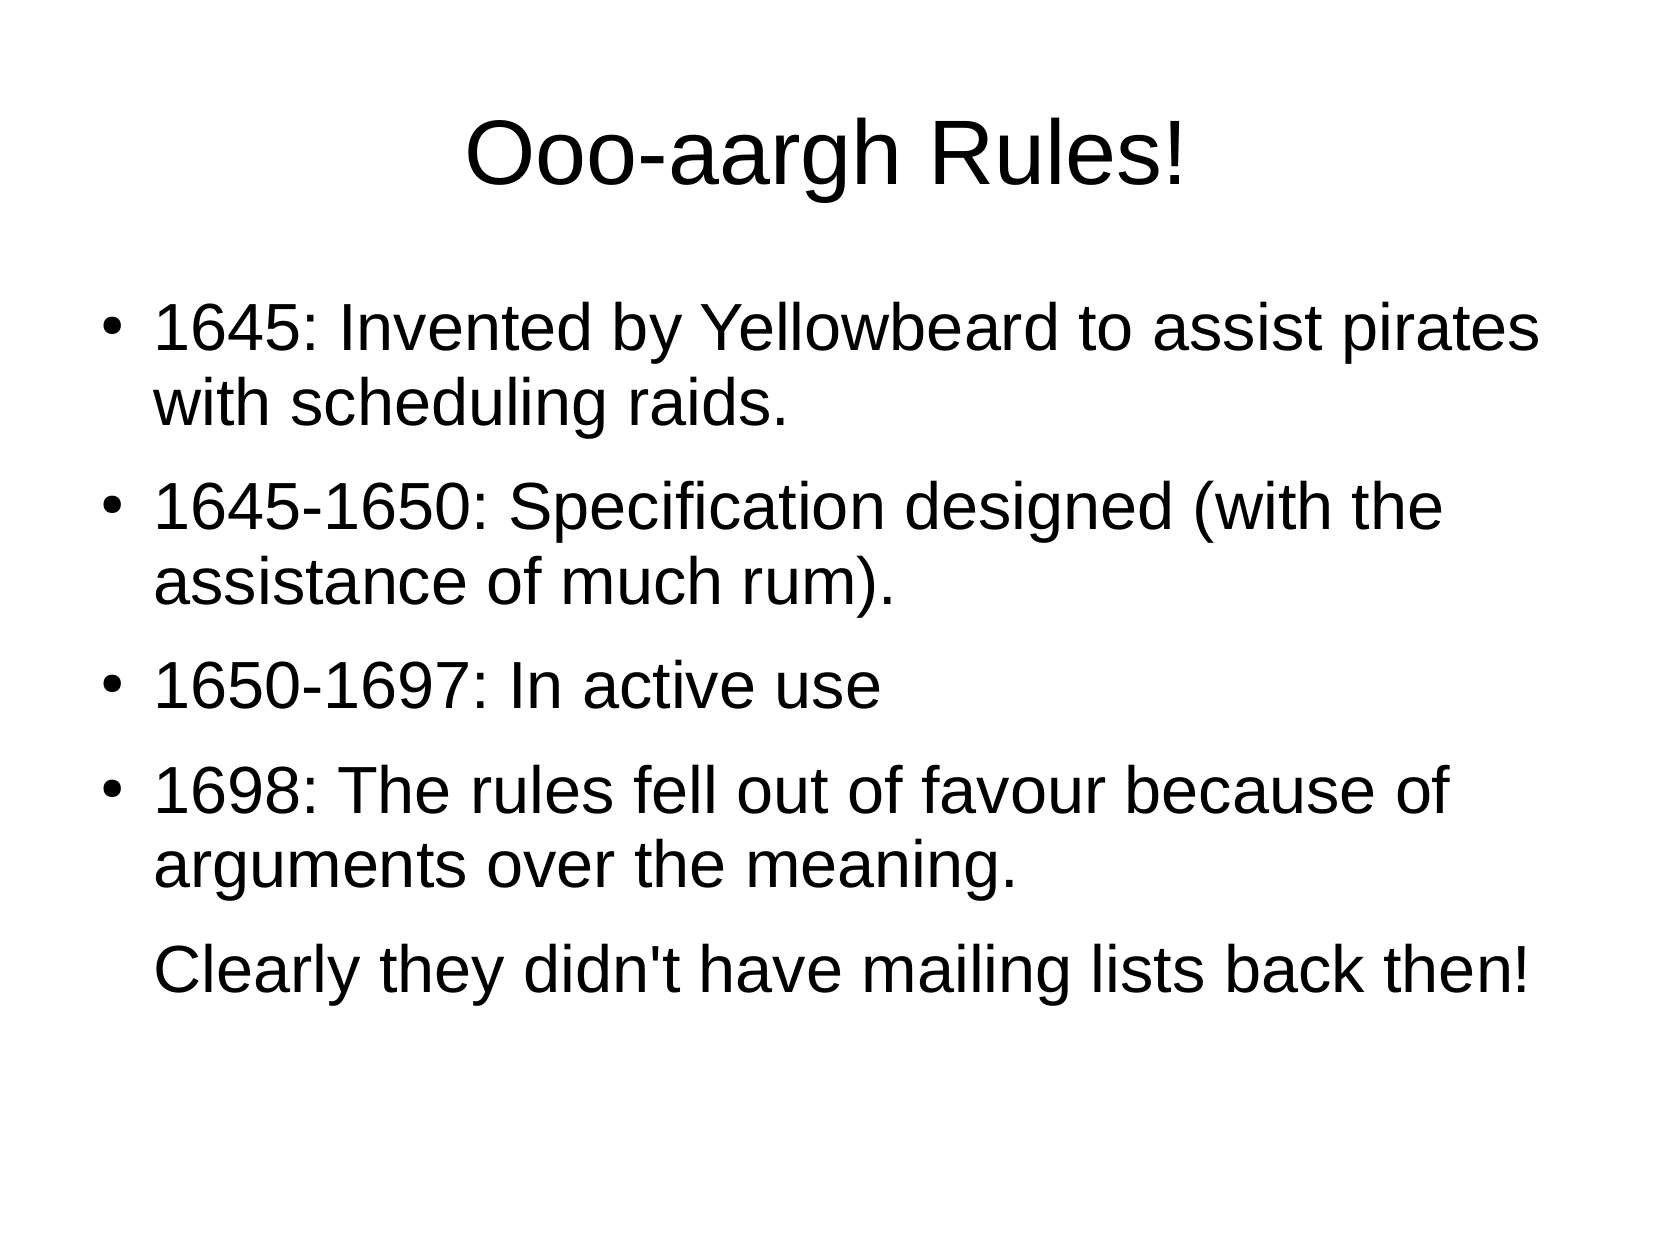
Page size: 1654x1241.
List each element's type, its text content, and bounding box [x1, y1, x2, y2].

list 1645: Invented by Yellowbeard to assist pirates with scheduling raids. 1645-1650: Specification designed (with the assistance of much rum). 1650-1697: In active use 1698: The rules fell out of favour because of arguments over the meaning. Clearly they didn't have mailing lists back then! [82, 290, 1571, 1094]
title Ooo-aargh Rules! [82, 56, 1571, 250]
